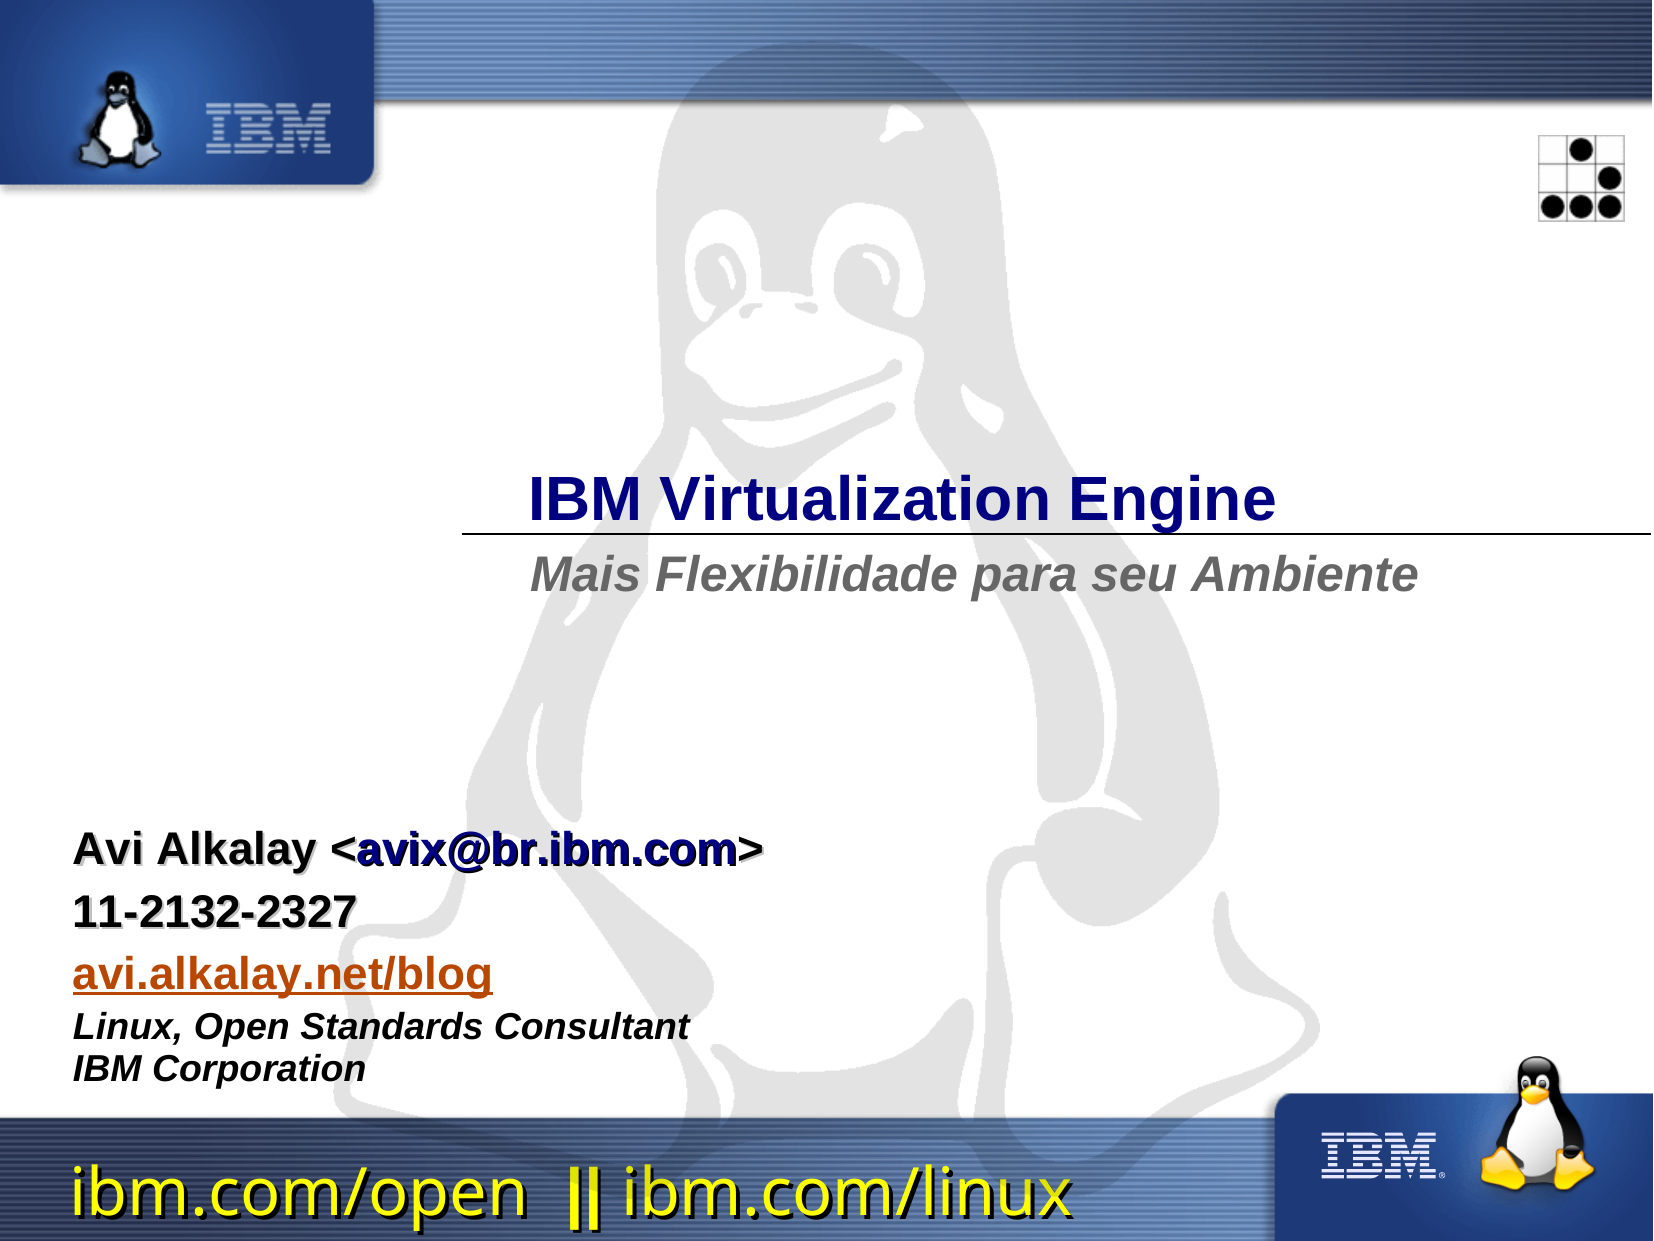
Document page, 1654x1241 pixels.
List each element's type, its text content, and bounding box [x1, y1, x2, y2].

text_box Avi Alkalay <avix@br.ibm.com> 11-2132-2327 avi.alkalay.net/blog [58, 812, 810, 1008]
text_box Mais Flexibilidade para seu Ambiente [515, 538, 1468, 668]
text_box IBM Virtualization Engine [513, 452, 1415, 533]
picture [0, 0, 1653, 1241]
text_box IBM Virtualization Engine [513, 535, 1415, 540]
text_box Linux, Open Standards Consultant IBM Corporation [58, 1010, 784, 1142]
